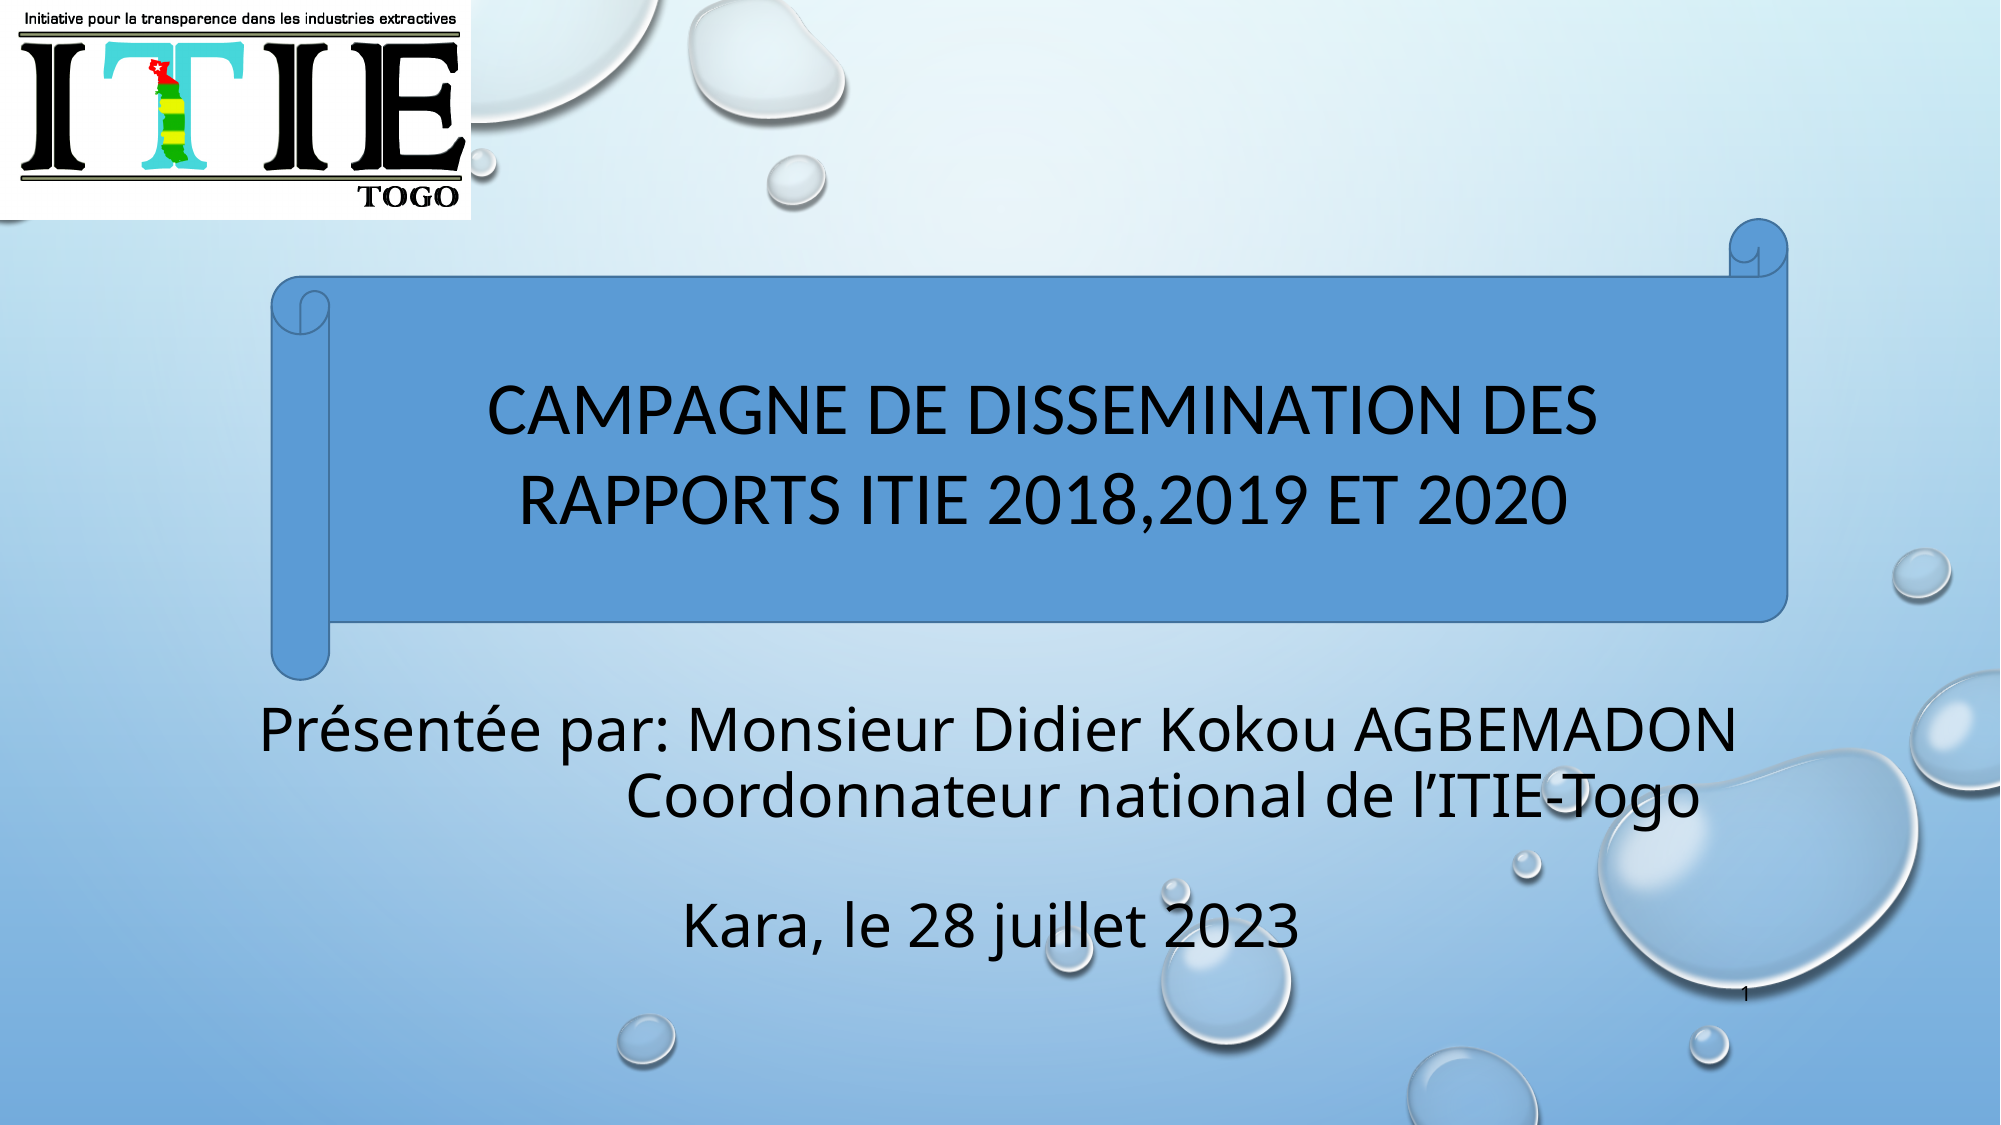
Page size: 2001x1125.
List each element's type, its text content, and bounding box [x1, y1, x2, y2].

text_box CAMPAGNE DE DISSEMINATION DES RAPPORTS ITIE 2018,2019 ET 2020 [271, 219, 1788, 675]
picture [0, 0, 471, 220]
title Présentée par: Monsieur Didier Kokou AGBEMADON Coordonnateur national de l’ITIE-Togo Kara, le 28 juillet 2023 [174, 675, 1825, 969]
text_box [1724, 965, 1851, 1025]
